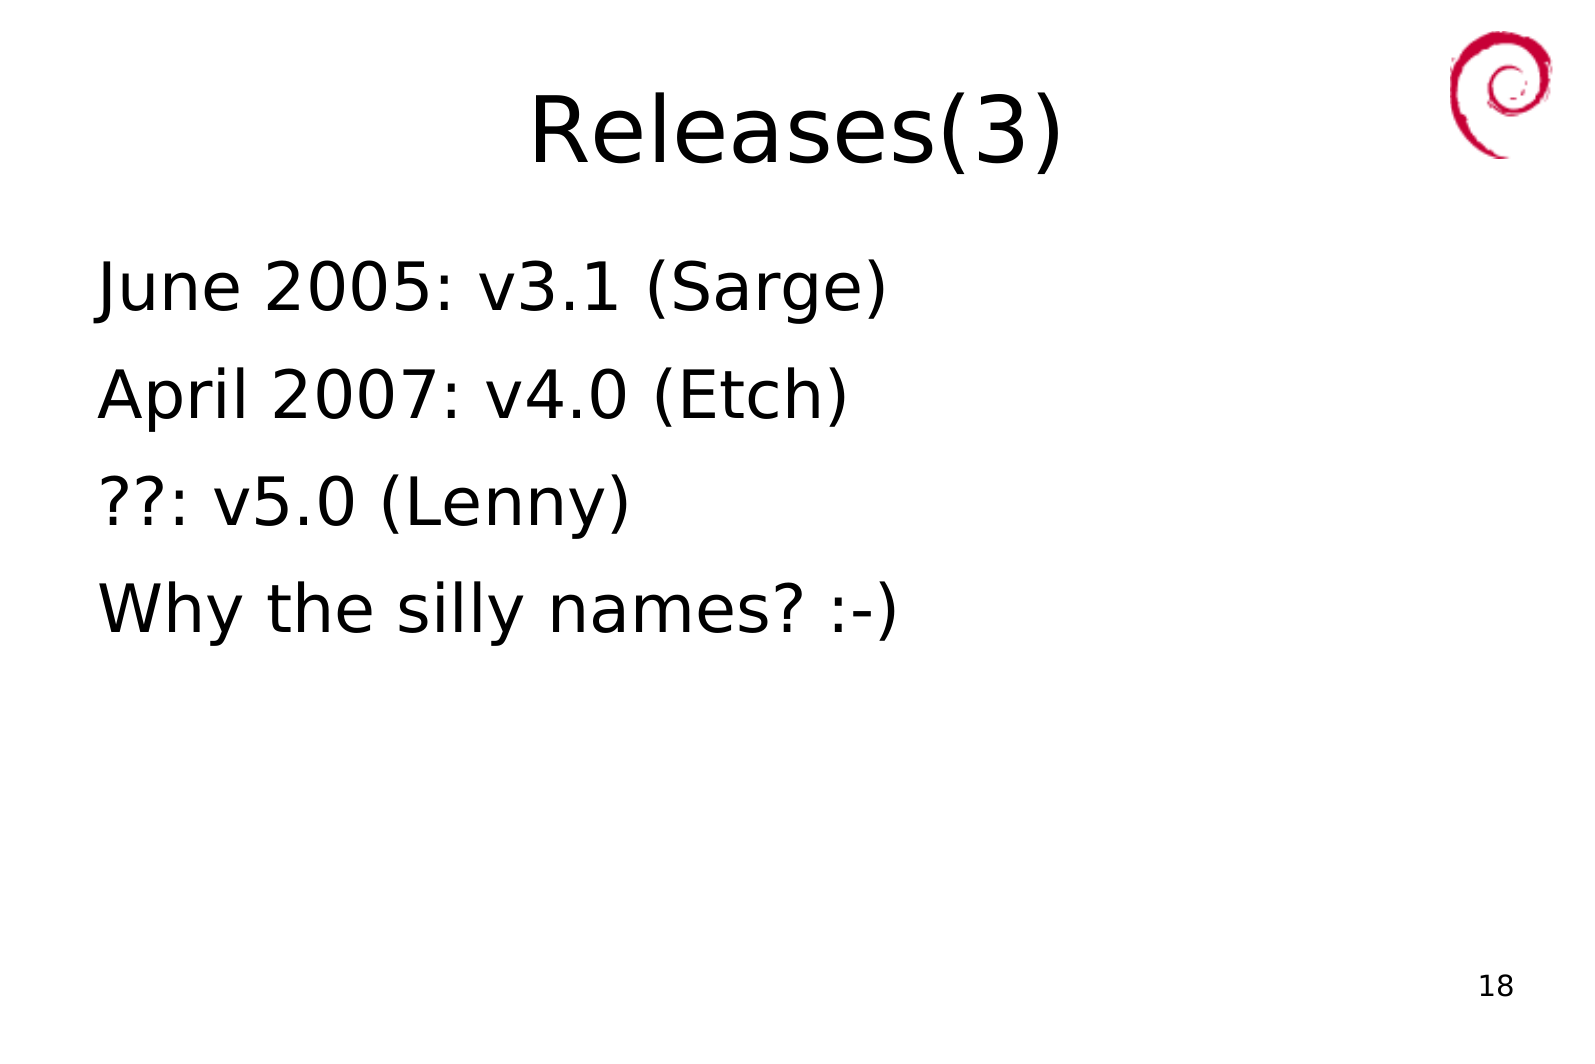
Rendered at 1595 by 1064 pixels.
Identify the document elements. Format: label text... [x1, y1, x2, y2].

title Releases(3) [79, 49, 1515, 213]
list June 2005: v3.1 (Sarge) April 2007: v4.0 (Etch) ??: v5.0 (Lenny) Why the silly names? :-) [79, 248, 1515, 936]
picture [1450, 31, 1555, 159]
